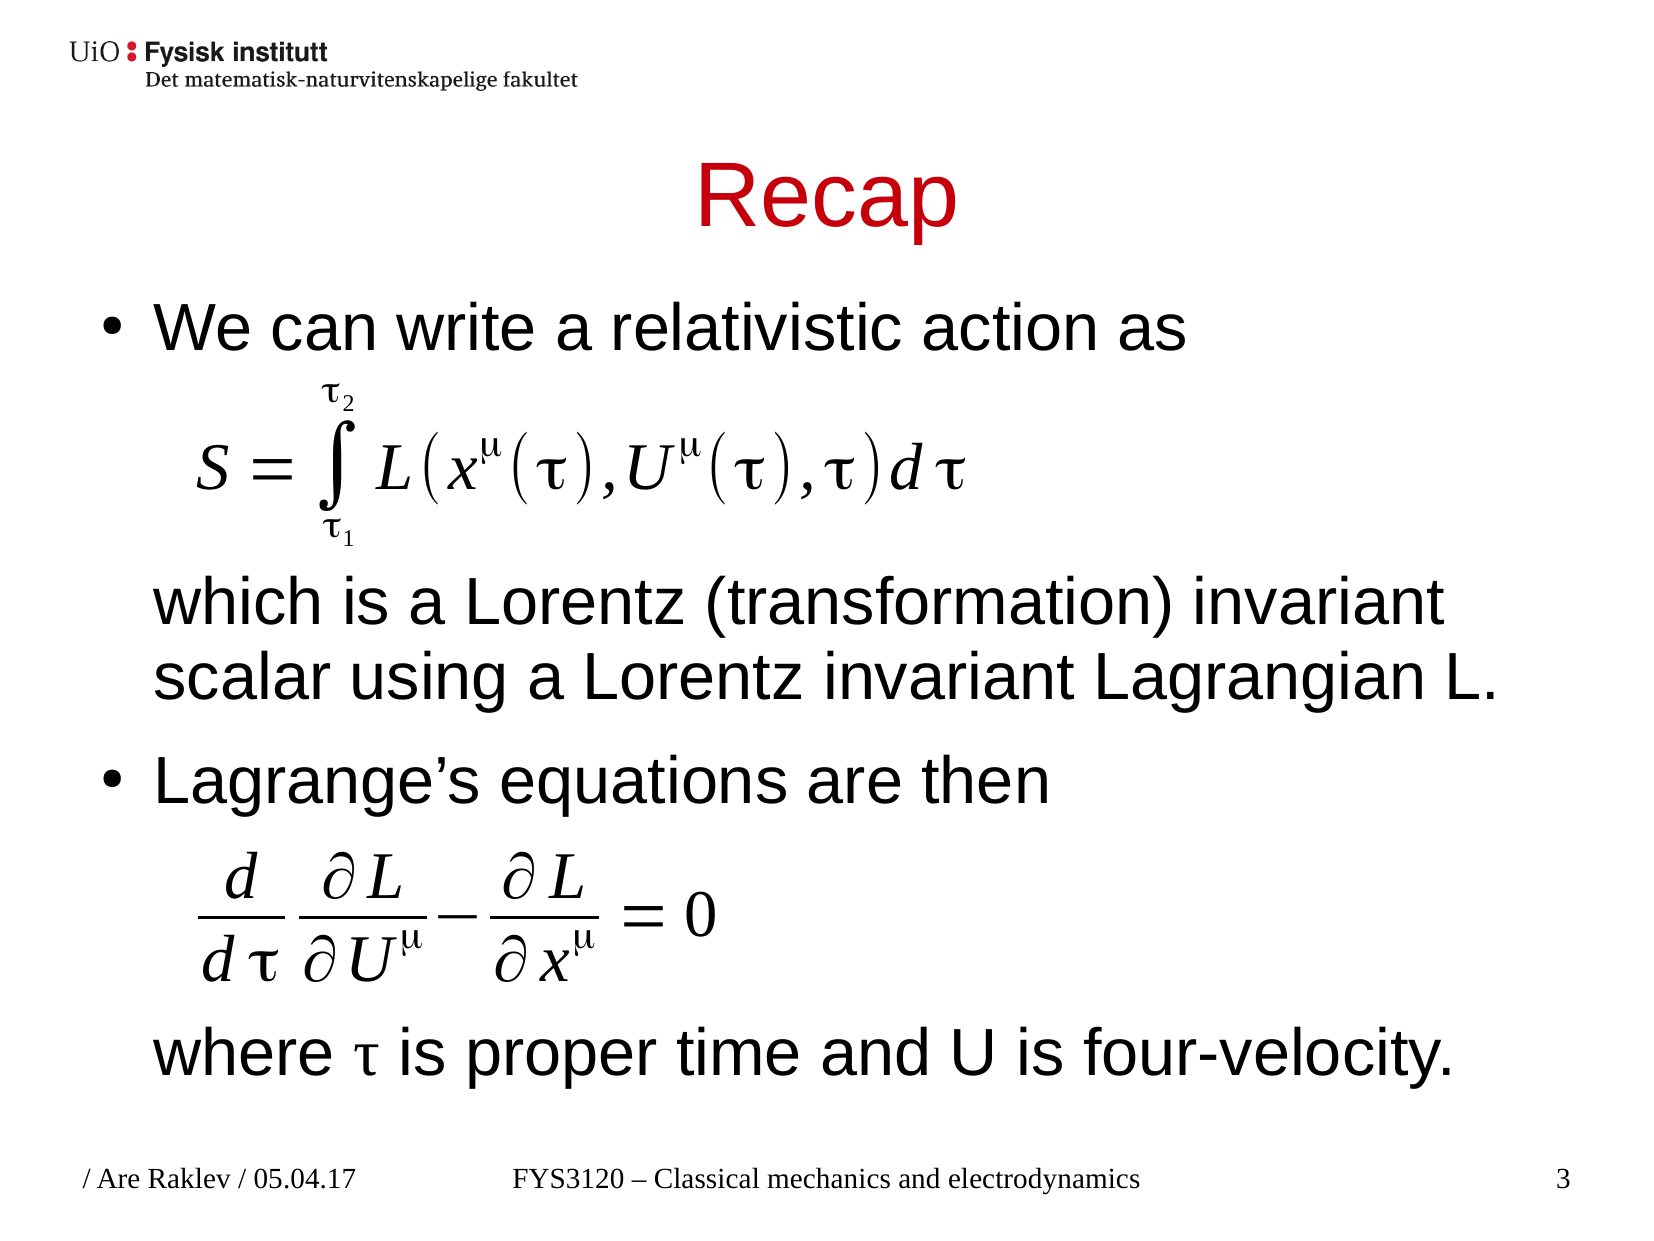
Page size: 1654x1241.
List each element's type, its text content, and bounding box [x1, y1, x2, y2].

chart [188, 380, 976, 553]
list We can write a relativistic action as which is a Lorentz (transformation) invariant scalar using a Lorentz invariant Lagrangian L. Lagrange’s equations are then where τ is proper time and U is four-velocity. [82, 290, 1571, 1163]
chart [188, 838, 726, 997]
picture [68, 37, 581, 93]
title Recap [82, 90, 1571, 290]
